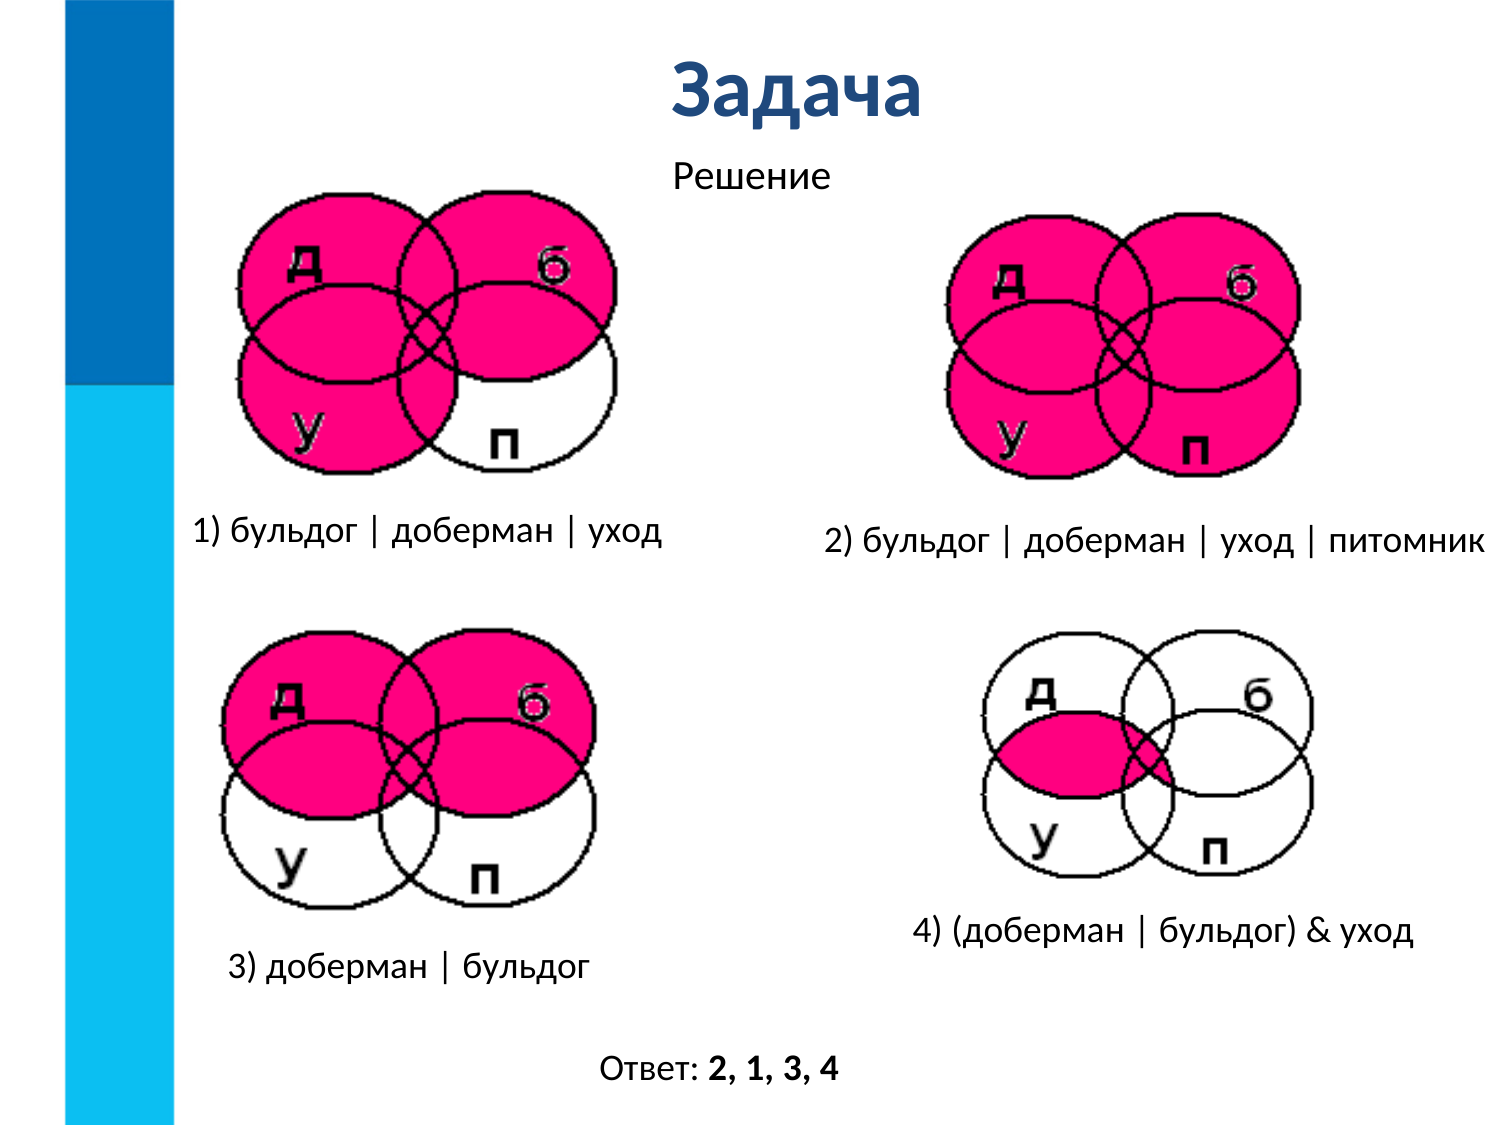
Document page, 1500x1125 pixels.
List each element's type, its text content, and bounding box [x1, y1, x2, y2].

text_box Решение [515, 140, 989, 207]
text_box Ответ: 2, 1, 3, 4 [584, 1034, 1058, 1096]
text_box 2) бульдог | доберман | уход | питомник [809, 507, 1500, 569]
text_box Задача [171, 30, 1425, 135]
text_box 3) доберман | бульдог [212, 933, 662, 994]
text_box 4) (доберман | бульдог) & уход [897, 897, 1500, 959]
text_box 1) бульдог | доберман | уход [176, 496, 709, 558]
picture [0, 0, 1500, 1125]
